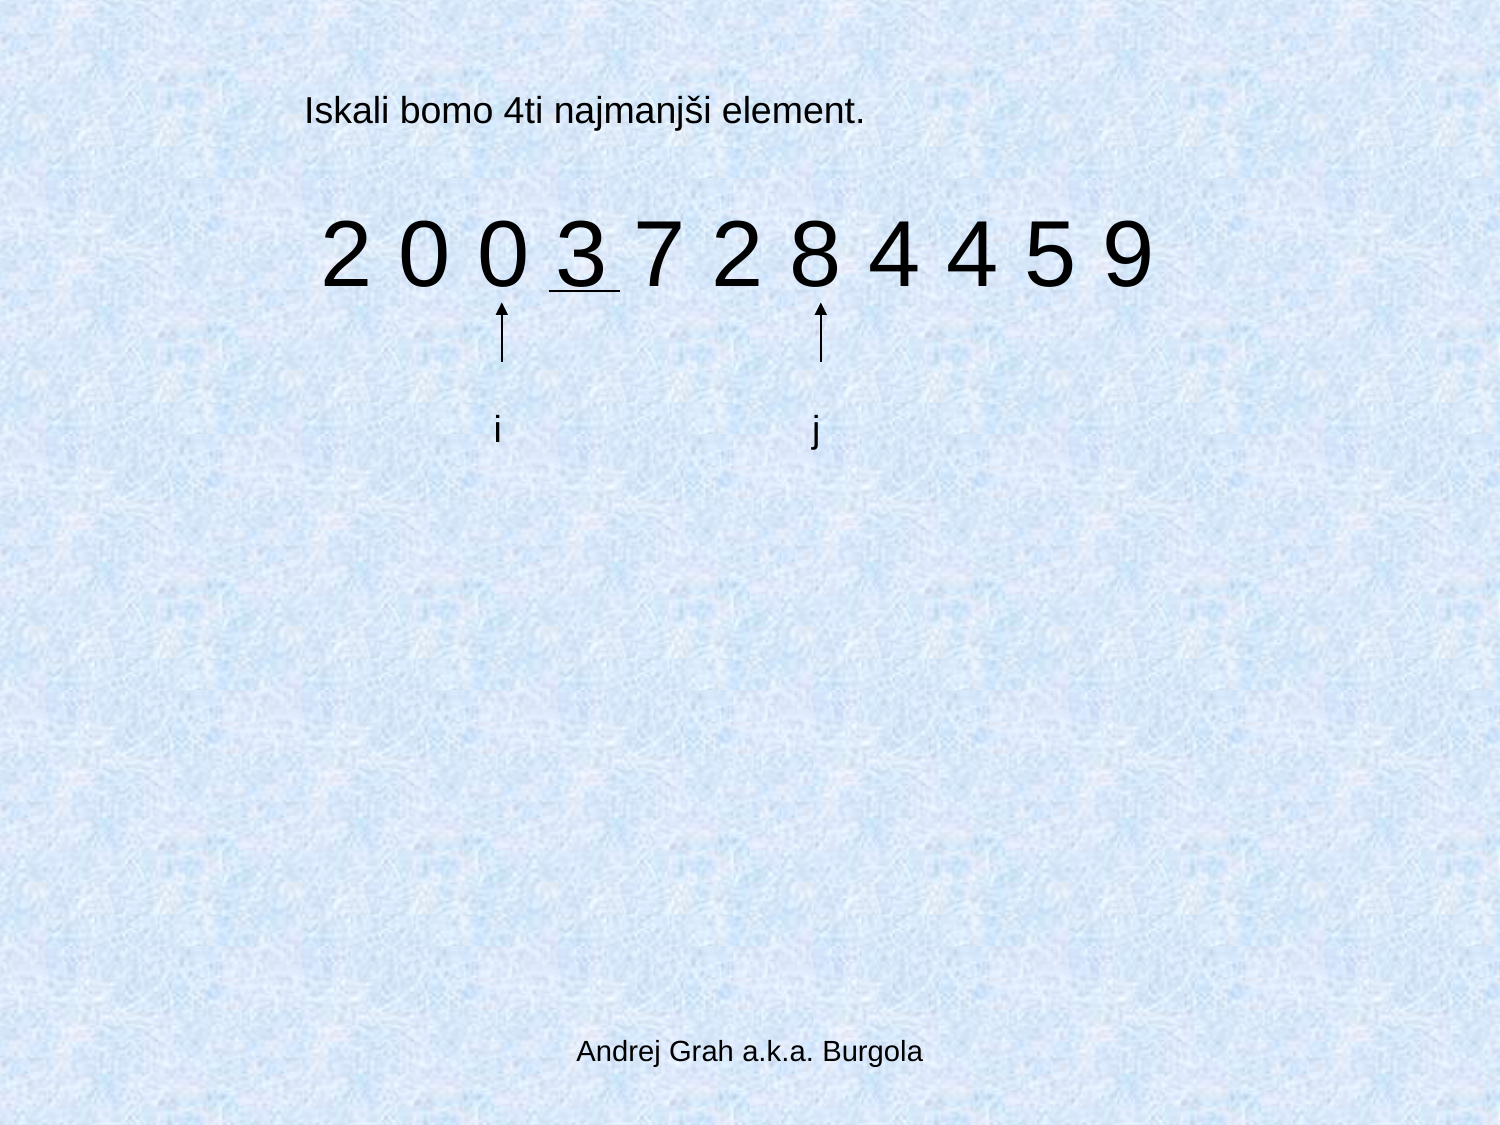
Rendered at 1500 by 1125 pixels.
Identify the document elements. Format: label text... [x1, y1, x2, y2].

text_box Andrej Grah a.k.a. Burgola [512, 1024, 988, 1103]
text_box i [478, 397, 517, 458]
picture [0, 0, 1500, 1125]
text_box Iskali bomo 4ti najmanjši element. [289, 78, 1211, 139]
text_box 2 0 0 3 7 2 8 4 4 5 9 [194, 184, 1282, 313]
text_box j [797, 397, 836, 458]
